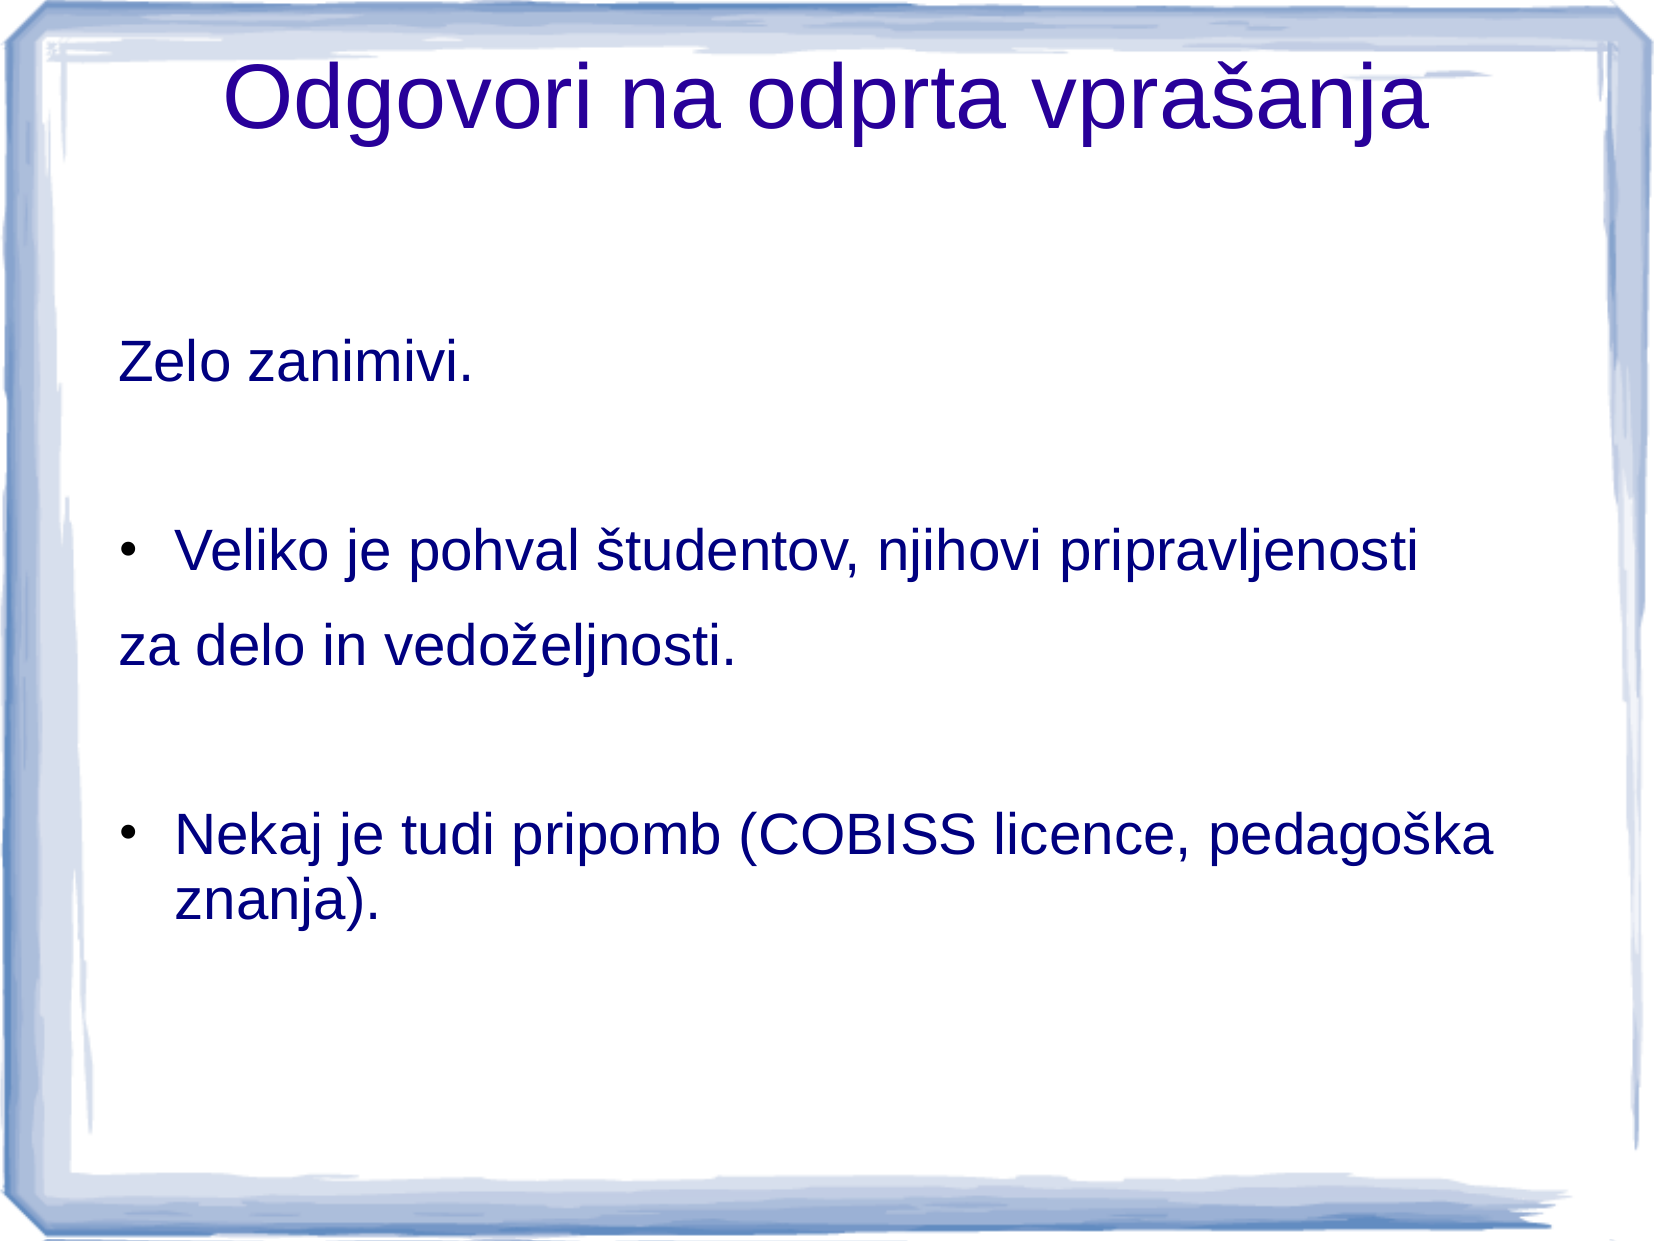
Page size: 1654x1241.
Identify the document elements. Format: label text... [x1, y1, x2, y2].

picture [0, 0, 1654, 1241]
list Zelo zanimivi. Veliko je pohval študentov, njihovi pripravljenosti za delo in vedoželjnosti. Nekaj je tudi pripomb (COBISS licence, pedagoška znanja). [118, 324, 1571, 1004]
title Odgovori na odprta vprašanja [82, 49, 1571, 257]
